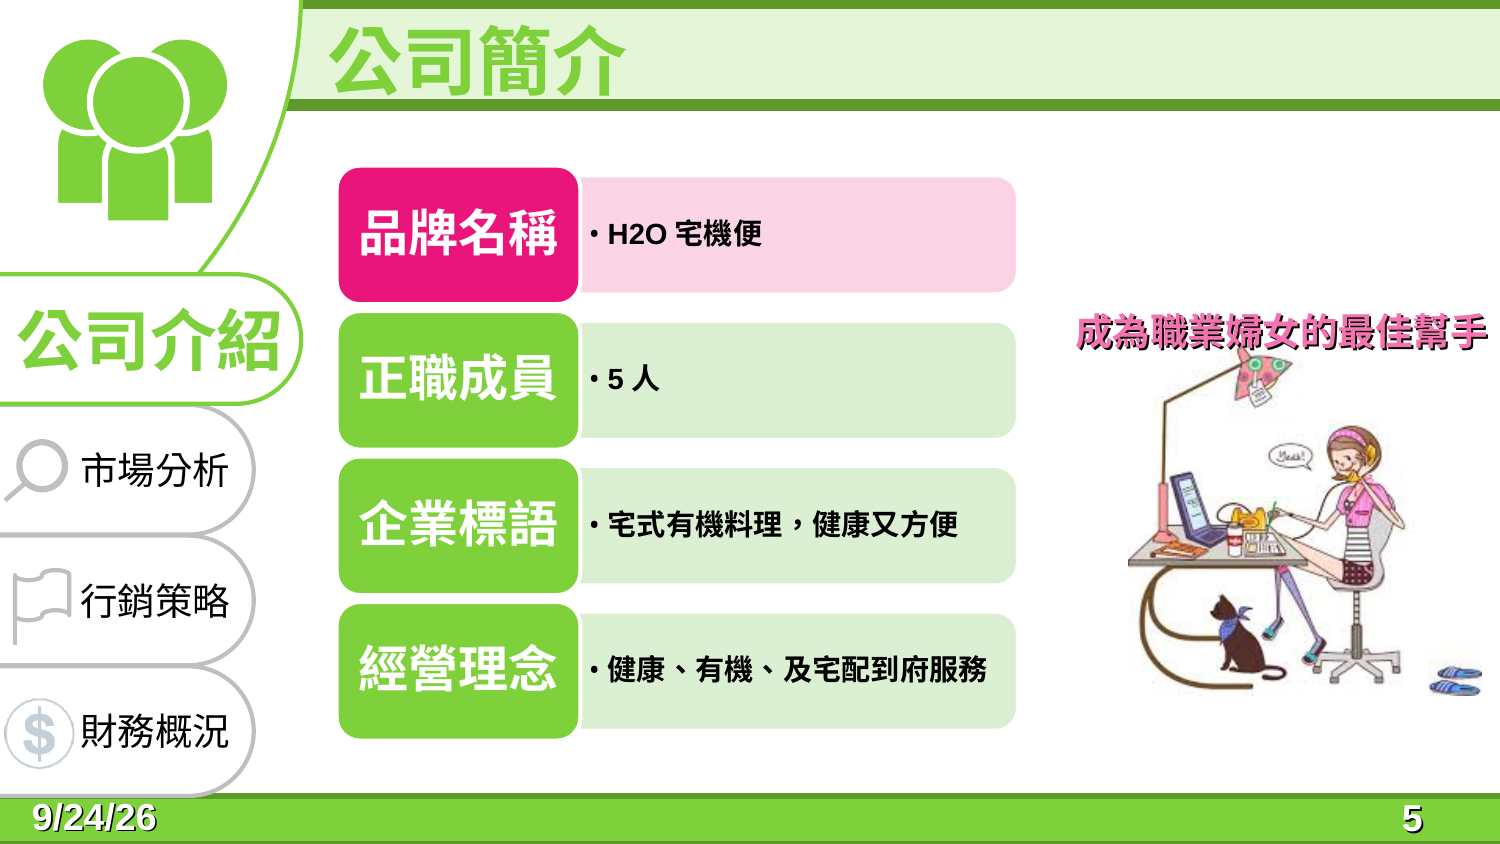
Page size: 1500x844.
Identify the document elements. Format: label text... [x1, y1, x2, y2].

text_box H2O宅機便 [580, 179, 1014, 291]
text_box 健康、有機、及宅配到府服務 [580, 615, 1014, 727]
text_box 公司簡介 [312, 6, 647, 113]
text_box 成為職業婦女的最佳幫手 [1060, 300, 1500, 360]
text_box 宅式有機料理，健康又方便 [580, 470, 1014, 582]
text_box 企業標語 [336, 456, 581, 596]
text_box 經營理念 [336, 602, 581, 741]
text_box 品牌名稱 [336, 165, 581, 305]
text_box 5 [1386, 786, 1500, 832]
text_box 5人 [580, 324, 1014, 436]
text_box 正職成員 [336, 311, 581, 450]
picture [1128, 360, 1482, 696]
text_box 2017/10/27 [16, 784, 367, 830]
